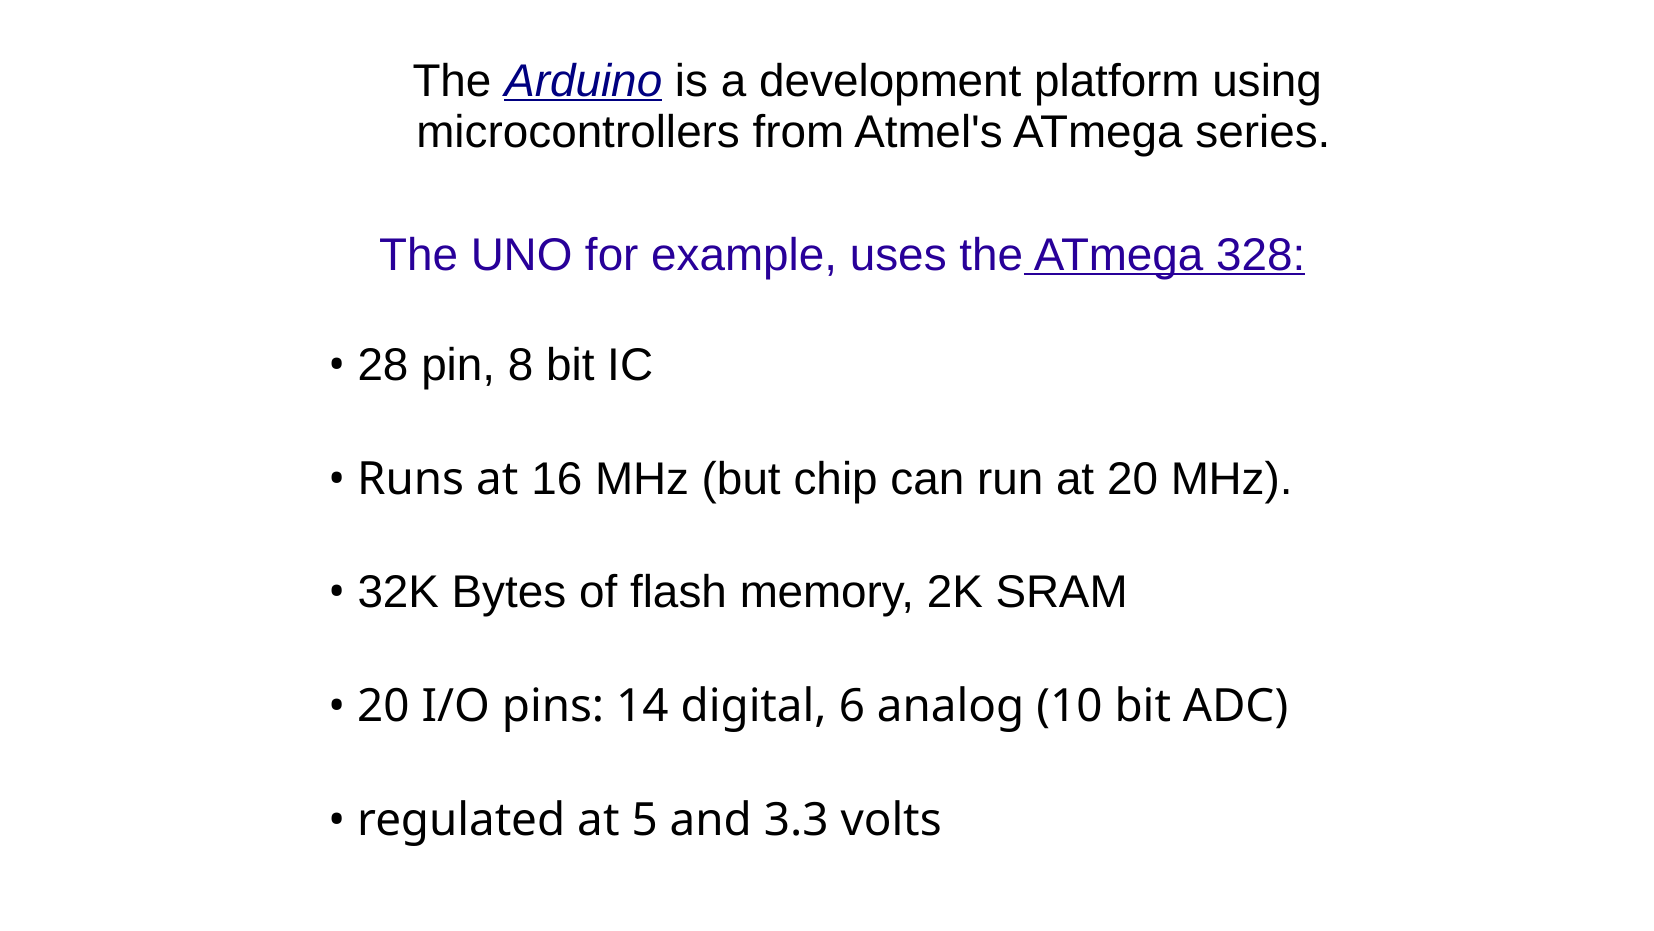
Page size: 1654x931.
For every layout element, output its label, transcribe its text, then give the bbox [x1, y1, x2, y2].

title The Arduino is a development platform using microcontrollers from Atmel's ATmega series. [360, 38, 1388, 174]
title The UNO for example, uses the ATmega 328: • 28 pin, 8 bit IC • Runs at 16 MHz (but chip can run at 20 MHz). • 32K Bytes of flash memory, 2K SRAM • 20 I/O pins: 14 digital, 6 analog (10 bit ADC) • regulated at 5 and 3.3 volts [328, 223, 1424, 906]
